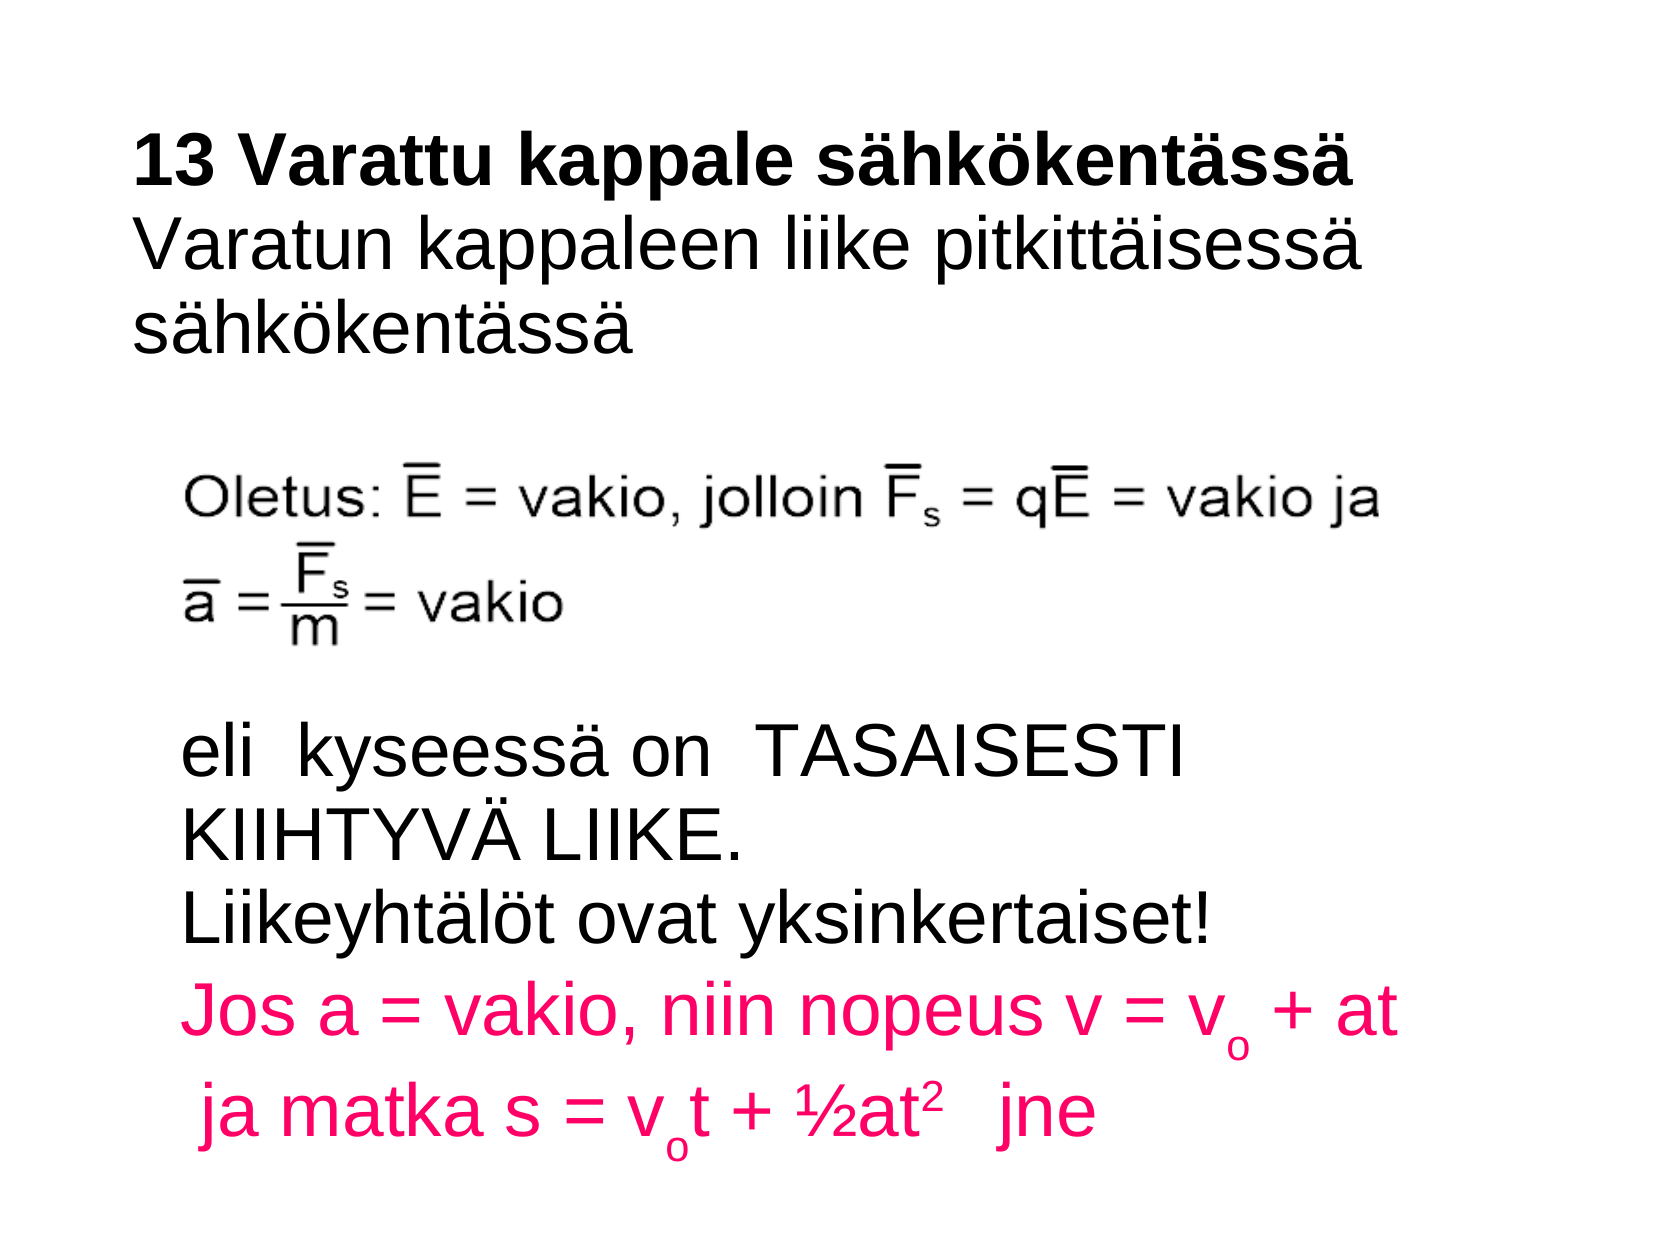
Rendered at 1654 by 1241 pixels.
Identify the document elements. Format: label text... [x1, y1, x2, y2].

picture [129, 408, 1558, 686]
text_box 13 Varattu kappale sähkökentässä Varatun kappaleen liike pitkittäisessä sähkökentässä [118, 106, 1630, 584]
text_box eli kyseessä on TASAISESTI KIIHTYVÄ LIIKE. Liikeyhtälöt ovat yksinkertaiset! Jos a = vakio, niin nopeus v = vo + at ja matka s = vot + ½at2 jne [165, 696, 1477, 1241]
